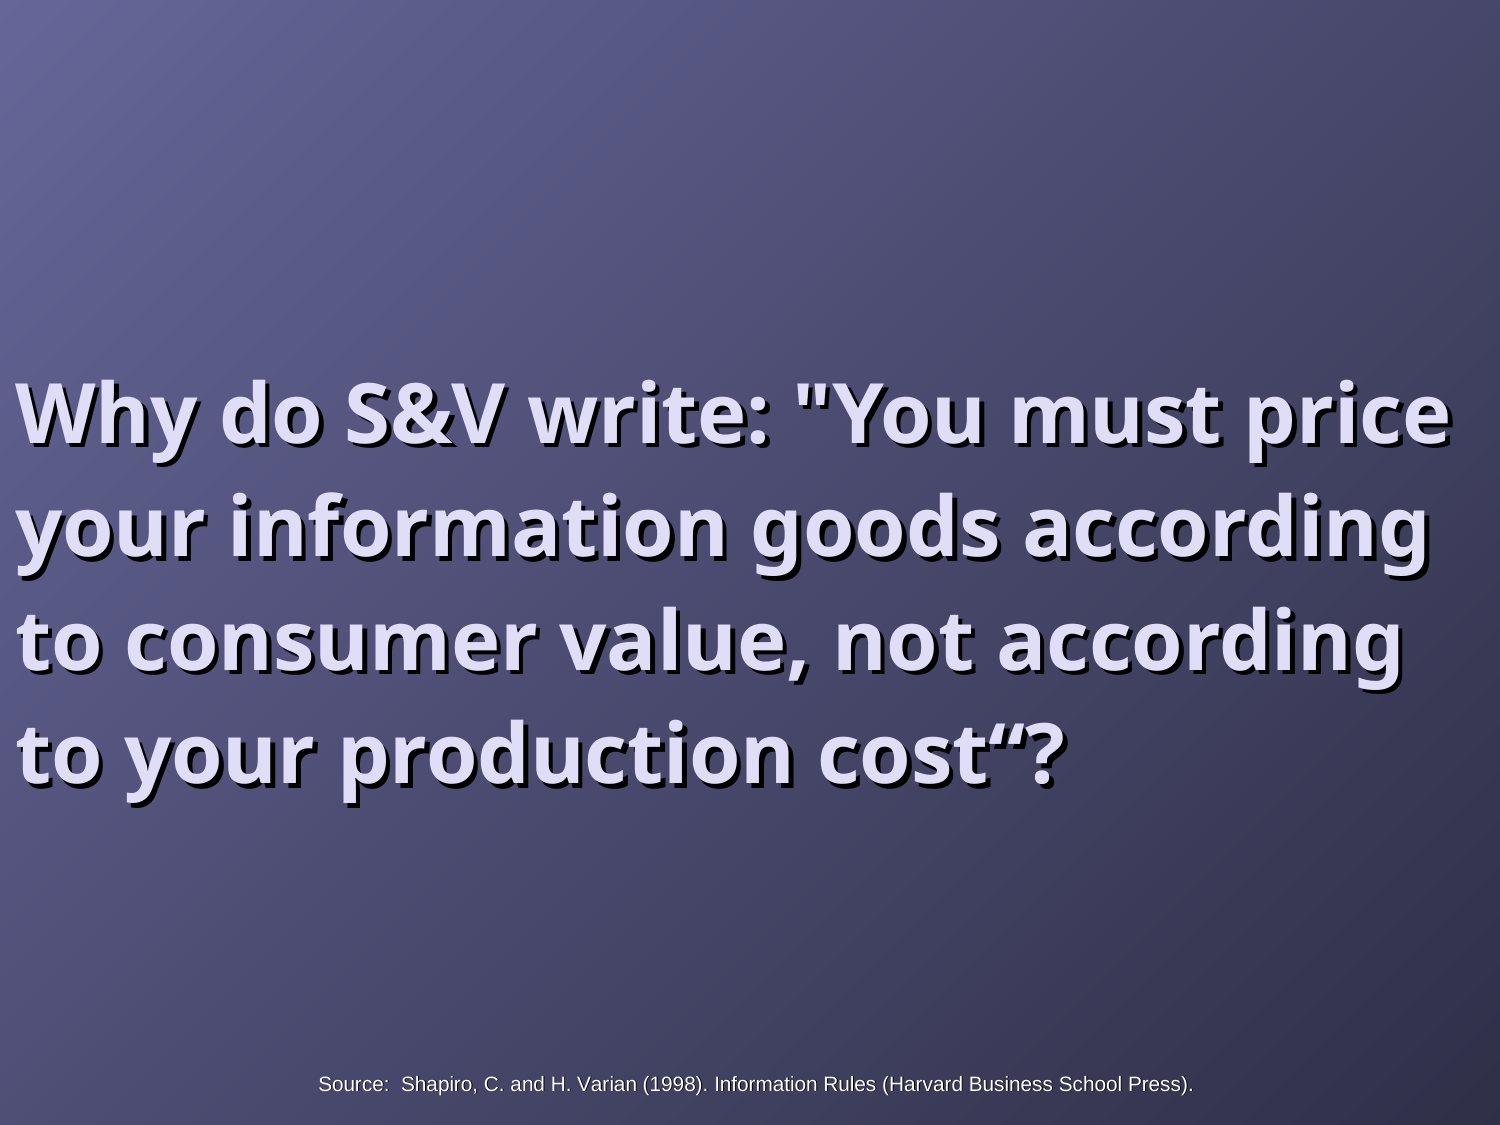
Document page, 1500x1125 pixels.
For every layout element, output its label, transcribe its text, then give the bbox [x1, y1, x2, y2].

title Why do S&V write: "You must price your information goods according to consumer value, not according to your production cost“? [0, 373, 1500, 789]
text_box Source: Shapiro, C. and H. Varian (1998). Information Rules (Harvard Business School Press). [237, 1062, 1276, 1103]
